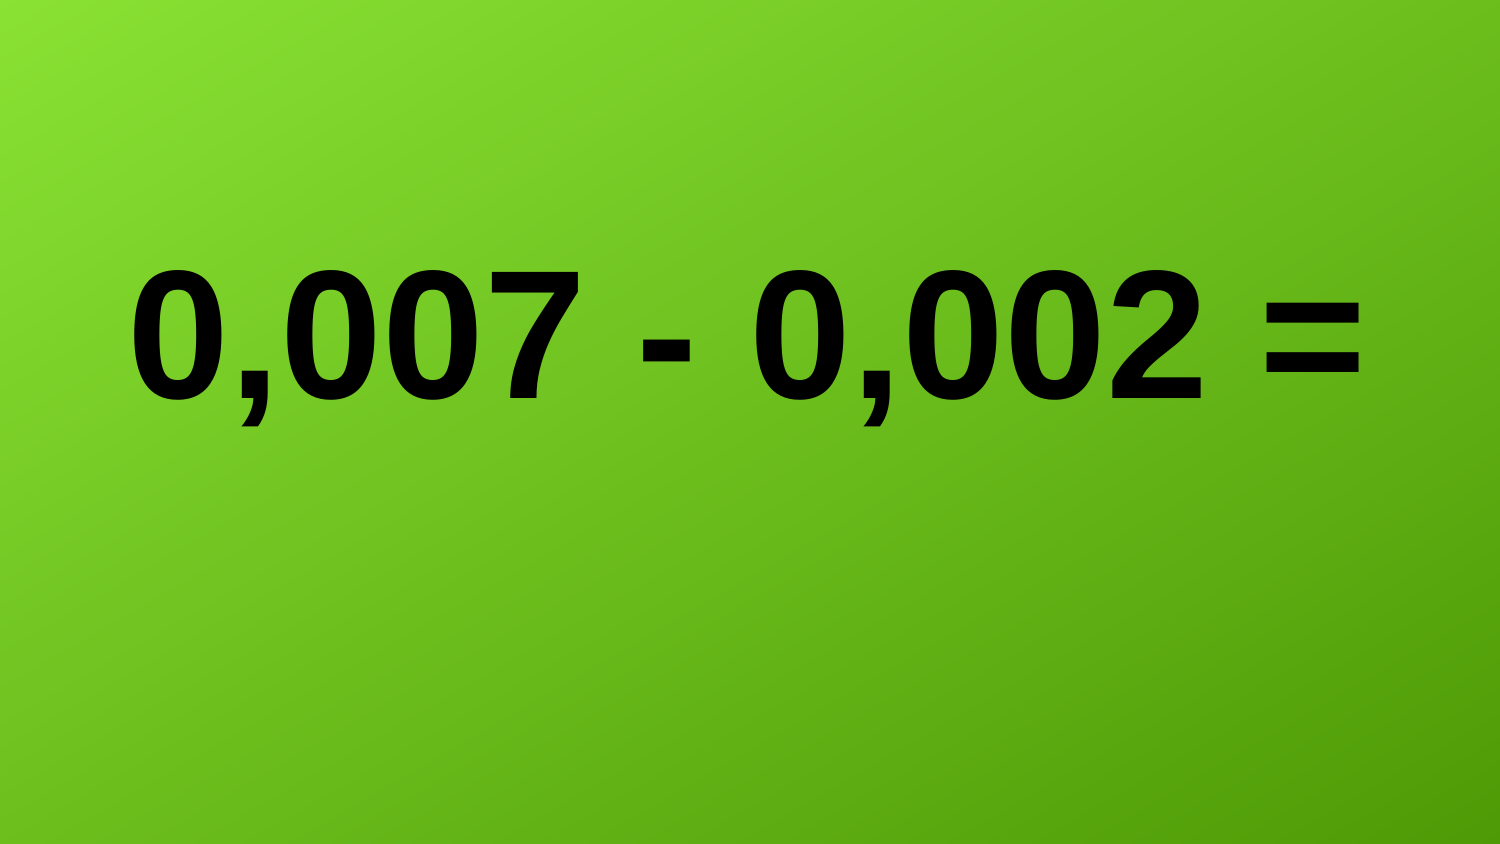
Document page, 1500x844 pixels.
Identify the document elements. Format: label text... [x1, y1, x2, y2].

title 0,007 - 0,002 = [112, 259, 1388, 450]
